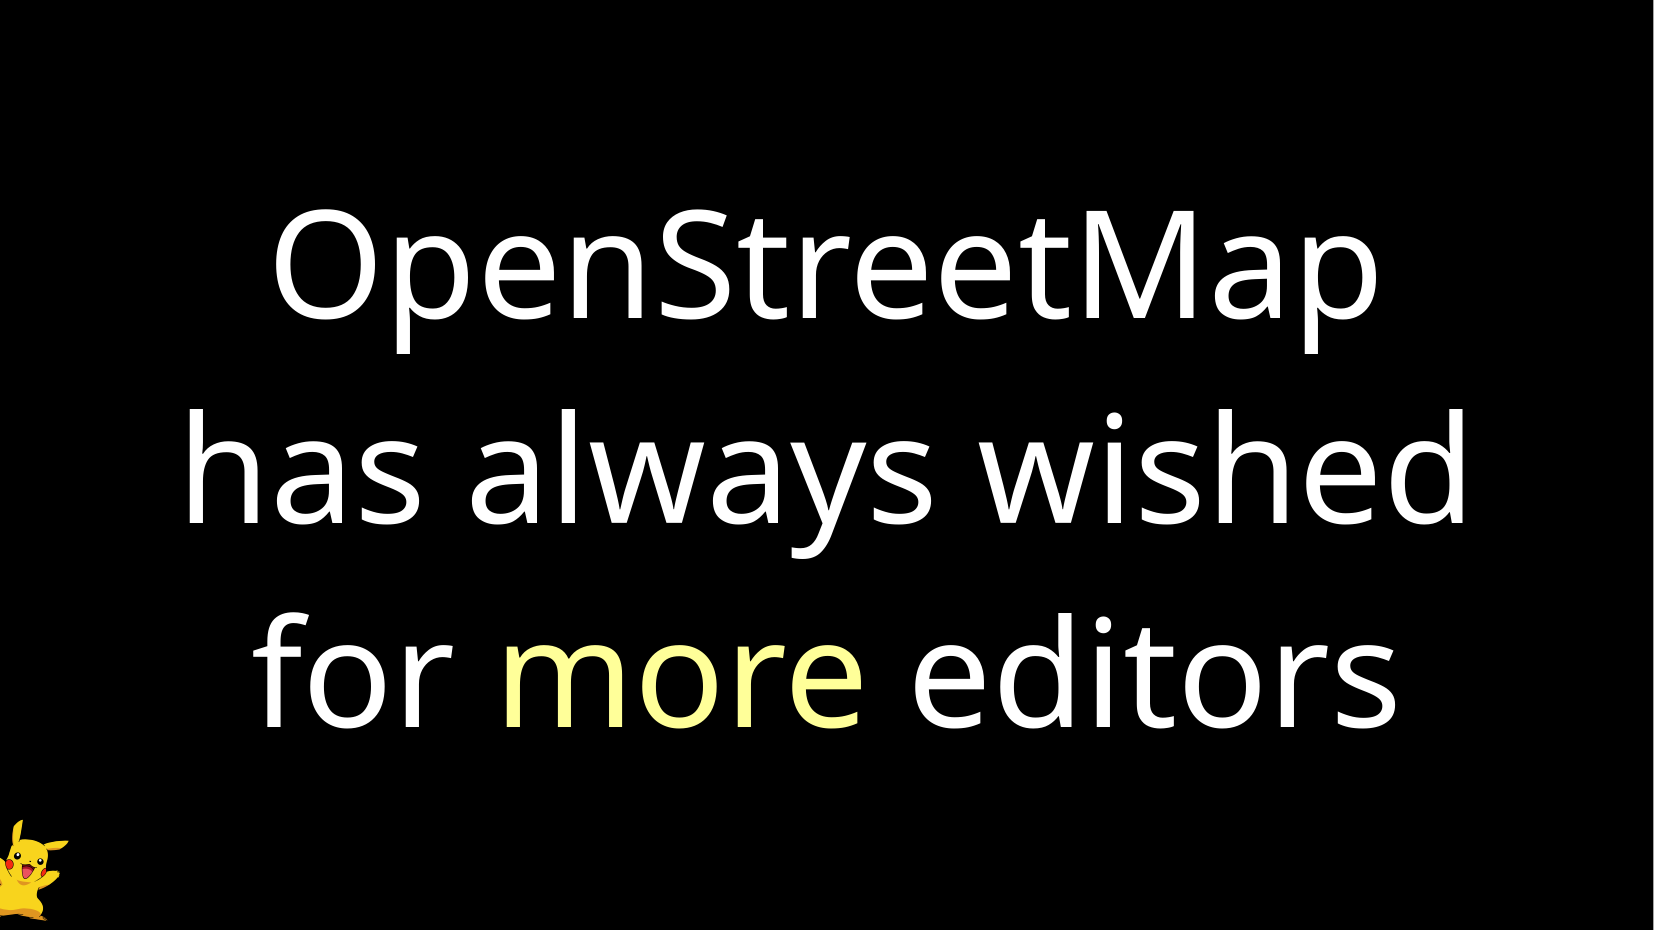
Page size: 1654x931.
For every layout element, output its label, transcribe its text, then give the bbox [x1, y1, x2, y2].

subtitle OpenStreetMap has always wished for more editors [82, 104, 1571, 826]
picture [0, 804, 83, 922]
